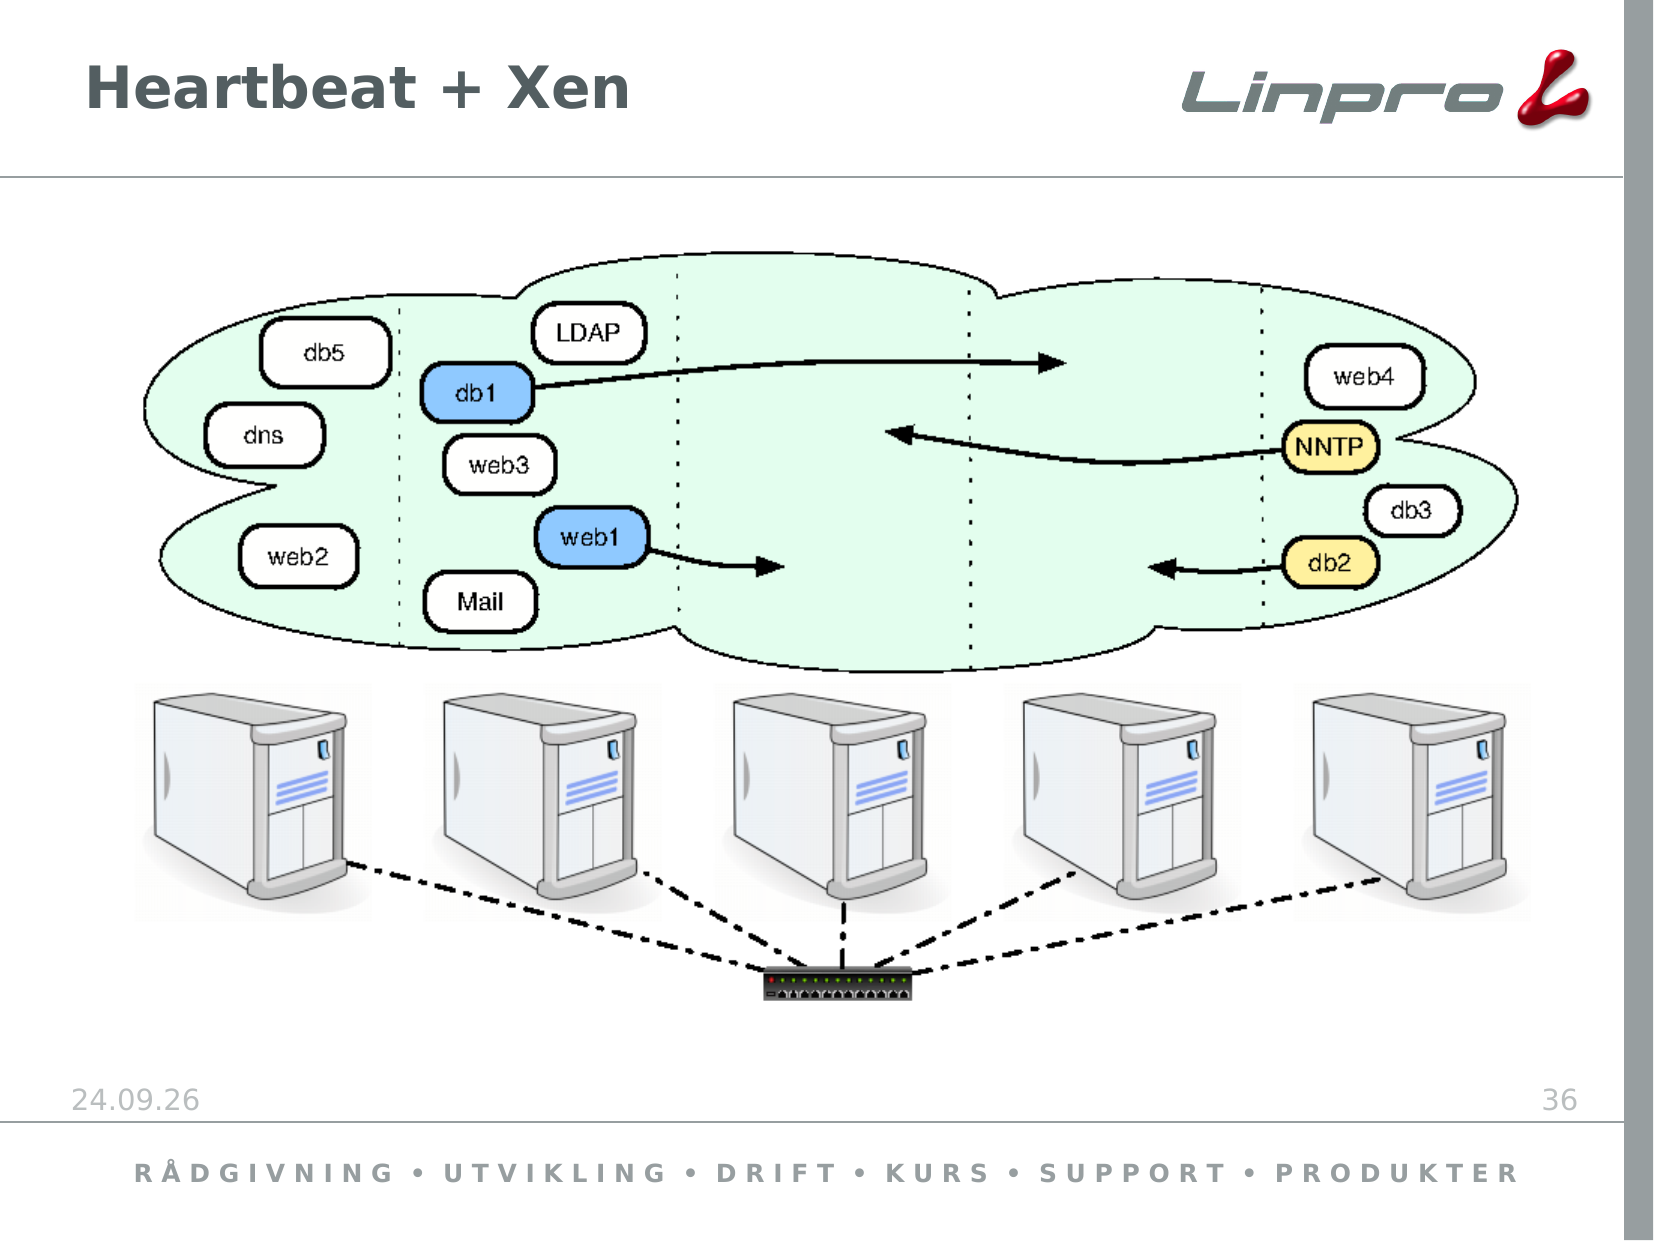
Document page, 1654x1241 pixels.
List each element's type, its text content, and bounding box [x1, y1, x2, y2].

title Heartbeat + Xen [84, 49, 1573, 128]
picture [1181, 47, 1595, 133]
picture [76, 238, 1579, 1004]
